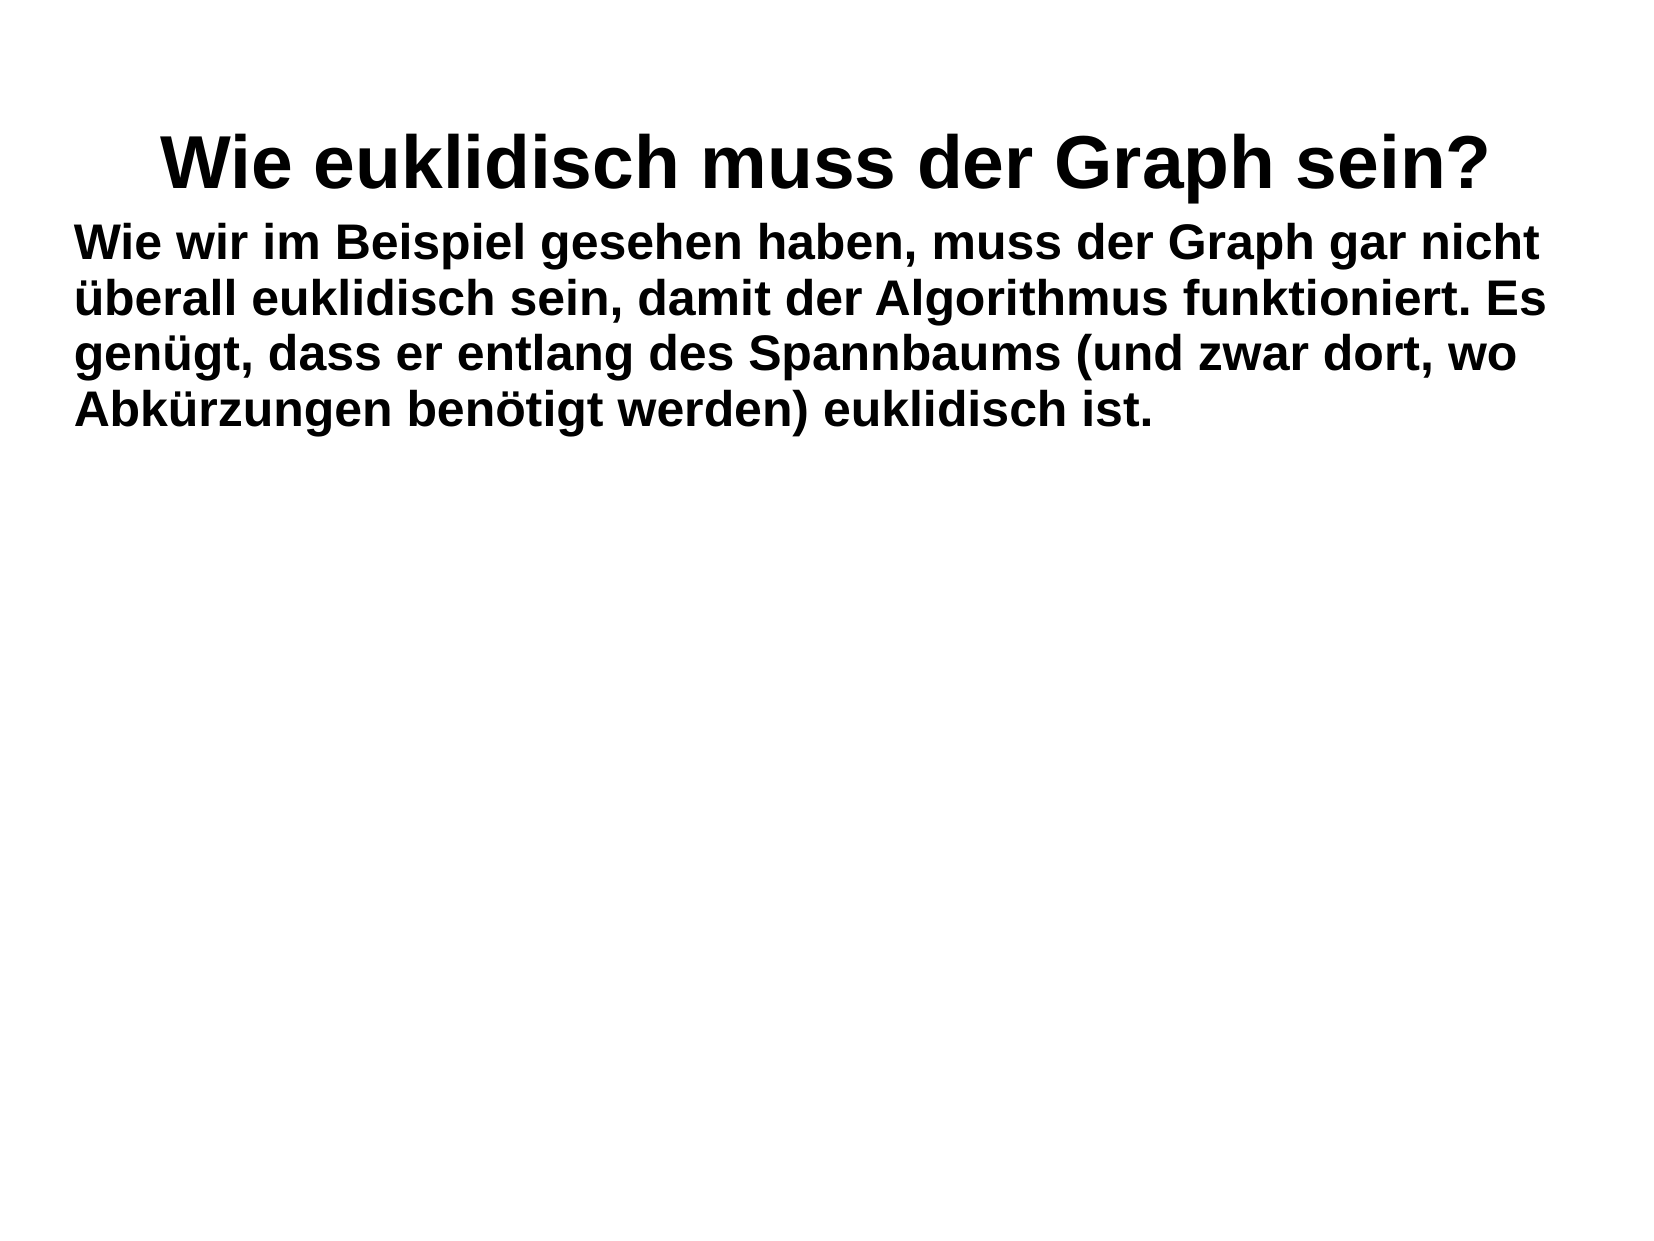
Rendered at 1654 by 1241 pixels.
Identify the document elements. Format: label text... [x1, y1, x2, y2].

text_box Wie wir im Beispiel gesehen haben, muss der Graph gar nicht überall euklidisch sein, damit der Algorithmus funktioniert. Es genügt, dass er entlang des Spannbaums (und zwar dort, wo Abkürzungen benötigt werden) euklidisch ist. [59, 206, 1595, 450]
title Wie euklidisch muss der Graph sein? [88, 88, 1565, 206]
